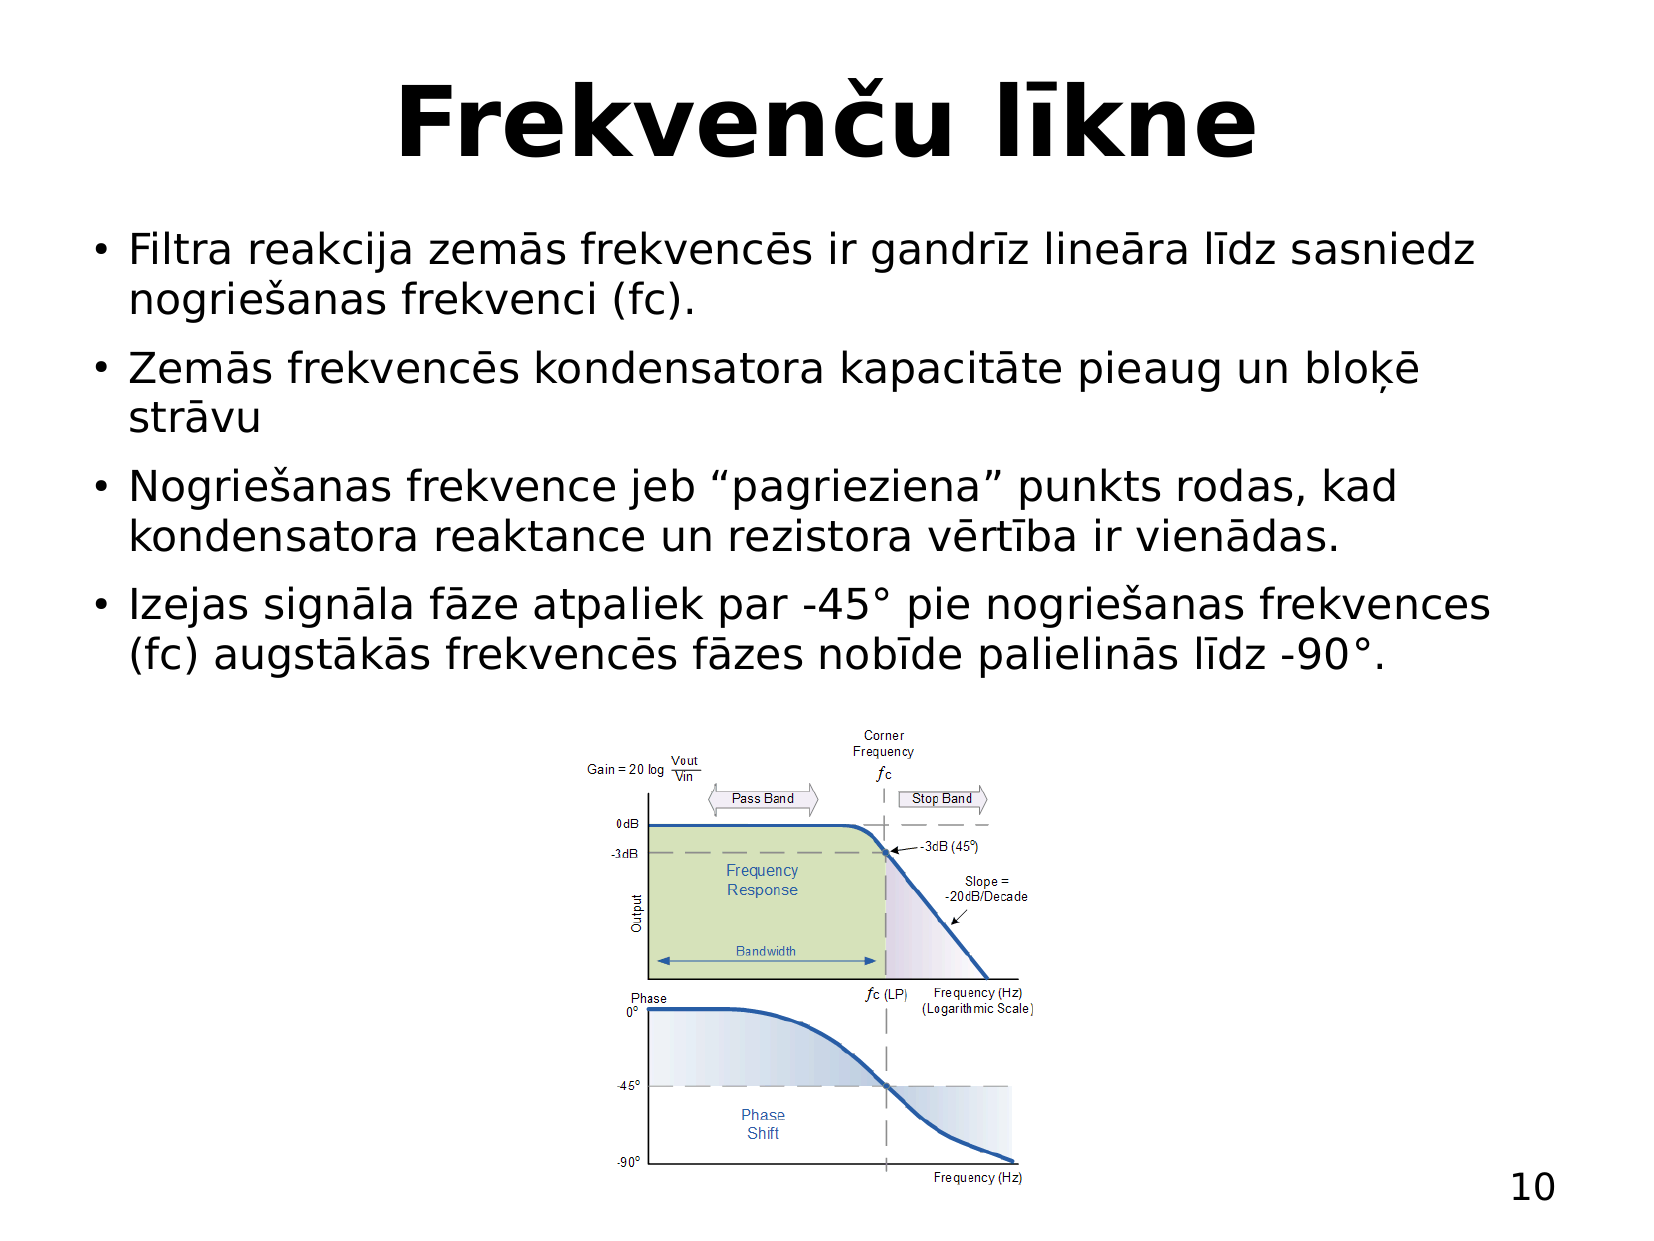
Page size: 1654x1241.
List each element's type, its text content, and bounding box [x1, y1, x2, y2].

title Frekvenču līkne [82, 49, 1571, 196]
list Filtra reakcija zemās frekvencēs ir gandrīz lineāra līdz sasniedz nogriešanas frekvenci (fc). Zemās frekvencēs kondensatora kapacitāte pieaug un bloķē strāvu Nogriešanas frekvence jeb “pagrieziena” punkts rodas, kad kondensatora reaktance un rezistora vērtība ir vienādas. Izejas signāla fāze atpaliek par -45° pie nogriešanas frekvences (fc) augstākās frekvencēs fāzes nobīde palielinās līdz -90°. [82, 225, 1538, 683]
picture [587, 726, 1033, 1185]
